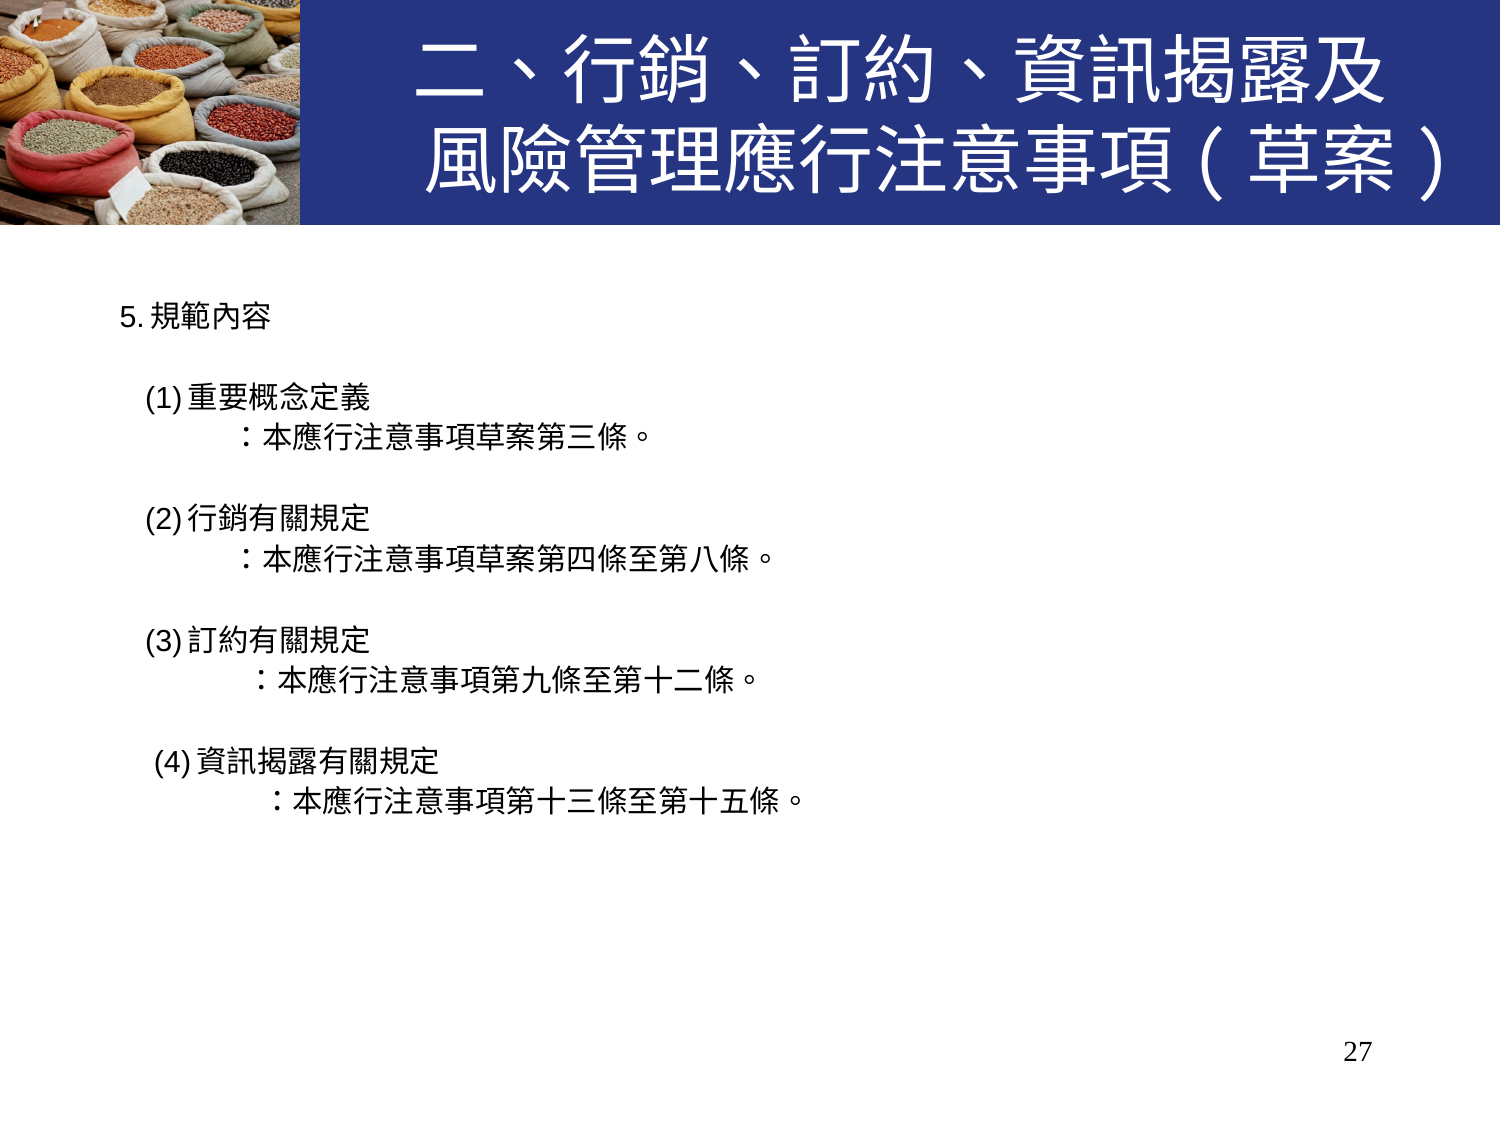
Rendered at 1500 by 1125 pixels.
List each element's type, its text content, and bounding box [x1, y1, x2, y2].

list 5.規範內容 (1)重要概念定義 ：本應行注意事項草案第三條。 (2)行銷有關規定 ：本應行注意事項草案第四條至第八條。 (3)訂約有關規定 ：本應行注意事項第九條至第十二條。 (4)資訊揭露有關規定 ：本應行注意事項第十三條至第十五條。 [104, 293, 1403, 956]
title 二、行銷、訂約、資訊揭露及 風險管理應行注意事項(草案) [300, 0, 1500, 225]
picture [0, 0, 300, 225]
